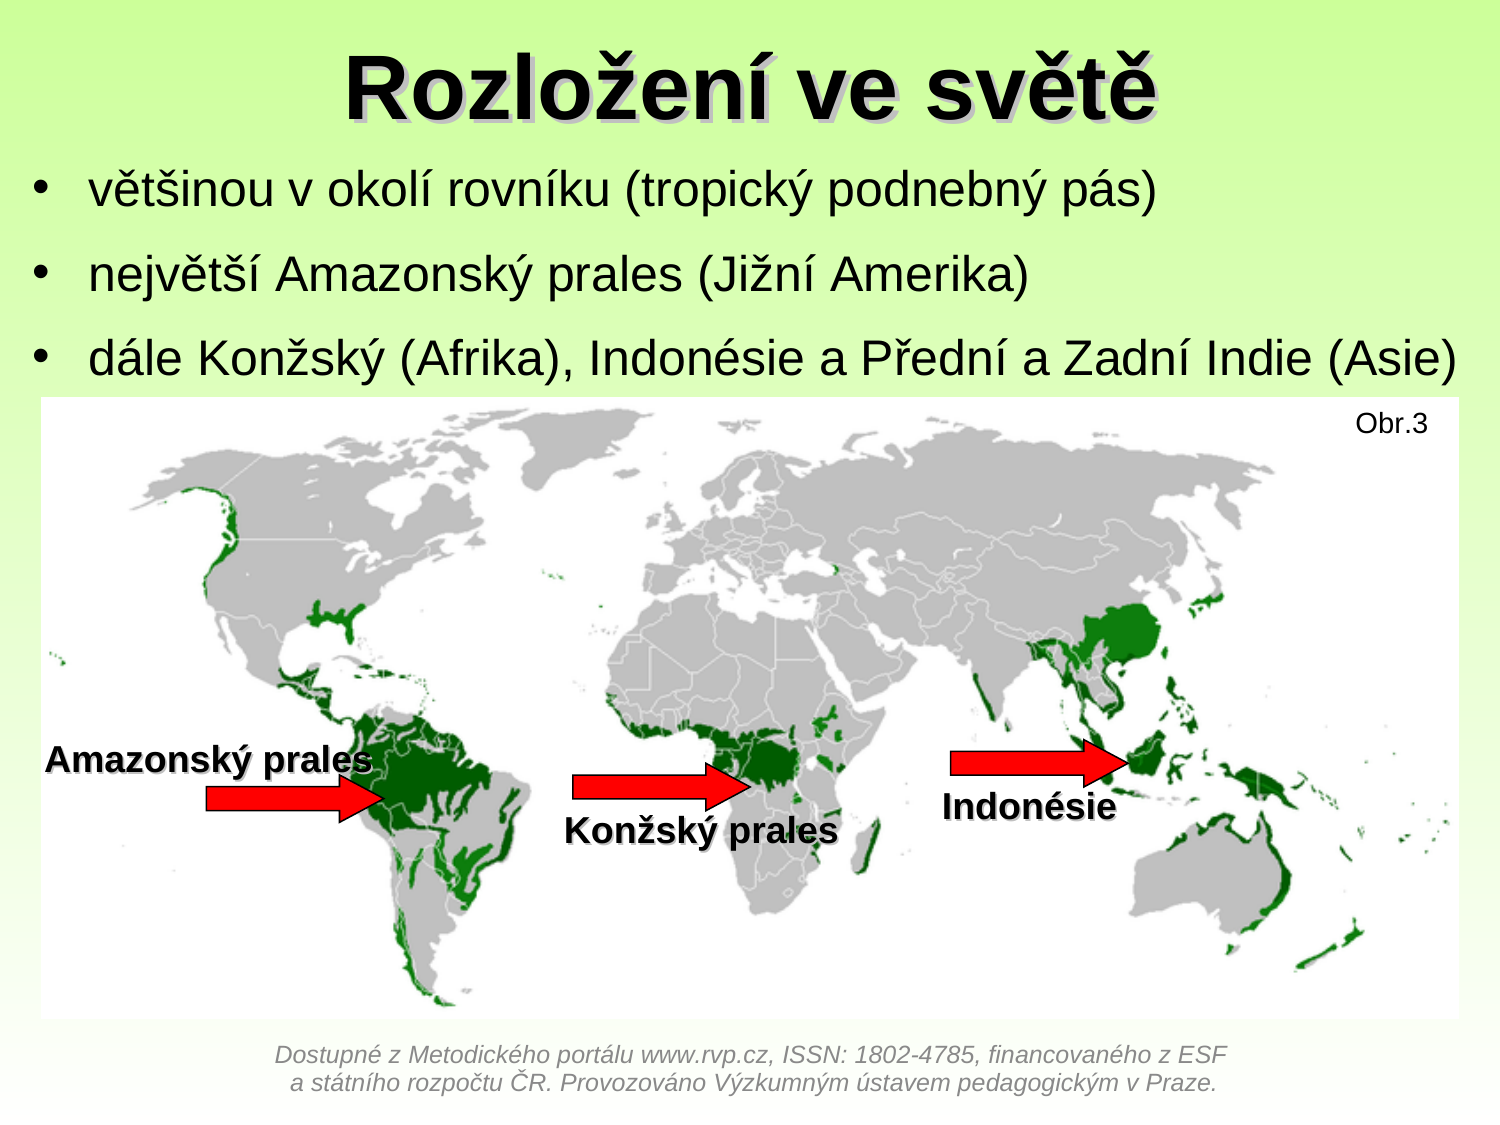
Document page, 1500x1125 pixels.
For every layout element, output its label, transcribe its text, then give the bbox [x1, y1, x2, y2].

title Rozložení ve světě [76, 18, 1427, 137]
text_box Obr.3 [1340, 397, 1459, 448]
text_box Konžský prales [549, 798, 857, 860]
list většinou v okolí rovníku (tropický podnebný pás) největší Amazonský prales (Jižní Amerika) dále Konžský (Afrika), Indonésie a Přední a Zadní Indie (Asie) [17, 137, 1483, 492]
text_box [206, 789, 384, 823]
text_box [950, 739, 1129, 774]
text_box Dostupné z Metodického portálu www.rvp.cz, ISSN: 1802-4785, financovaného z ESF a státního rozpočtu ČR. Provozováno Výzkumným ústavem pedagogickým v Praze. [230, 1034, 1281, 1106]
picture [41, 492, 1459, 1019]
text_box Amazonský prales [29, 727, 420, 789]
text_box Indonésie [927, 774, 1140, 836]
text_box [572, 763, 751, 798]
